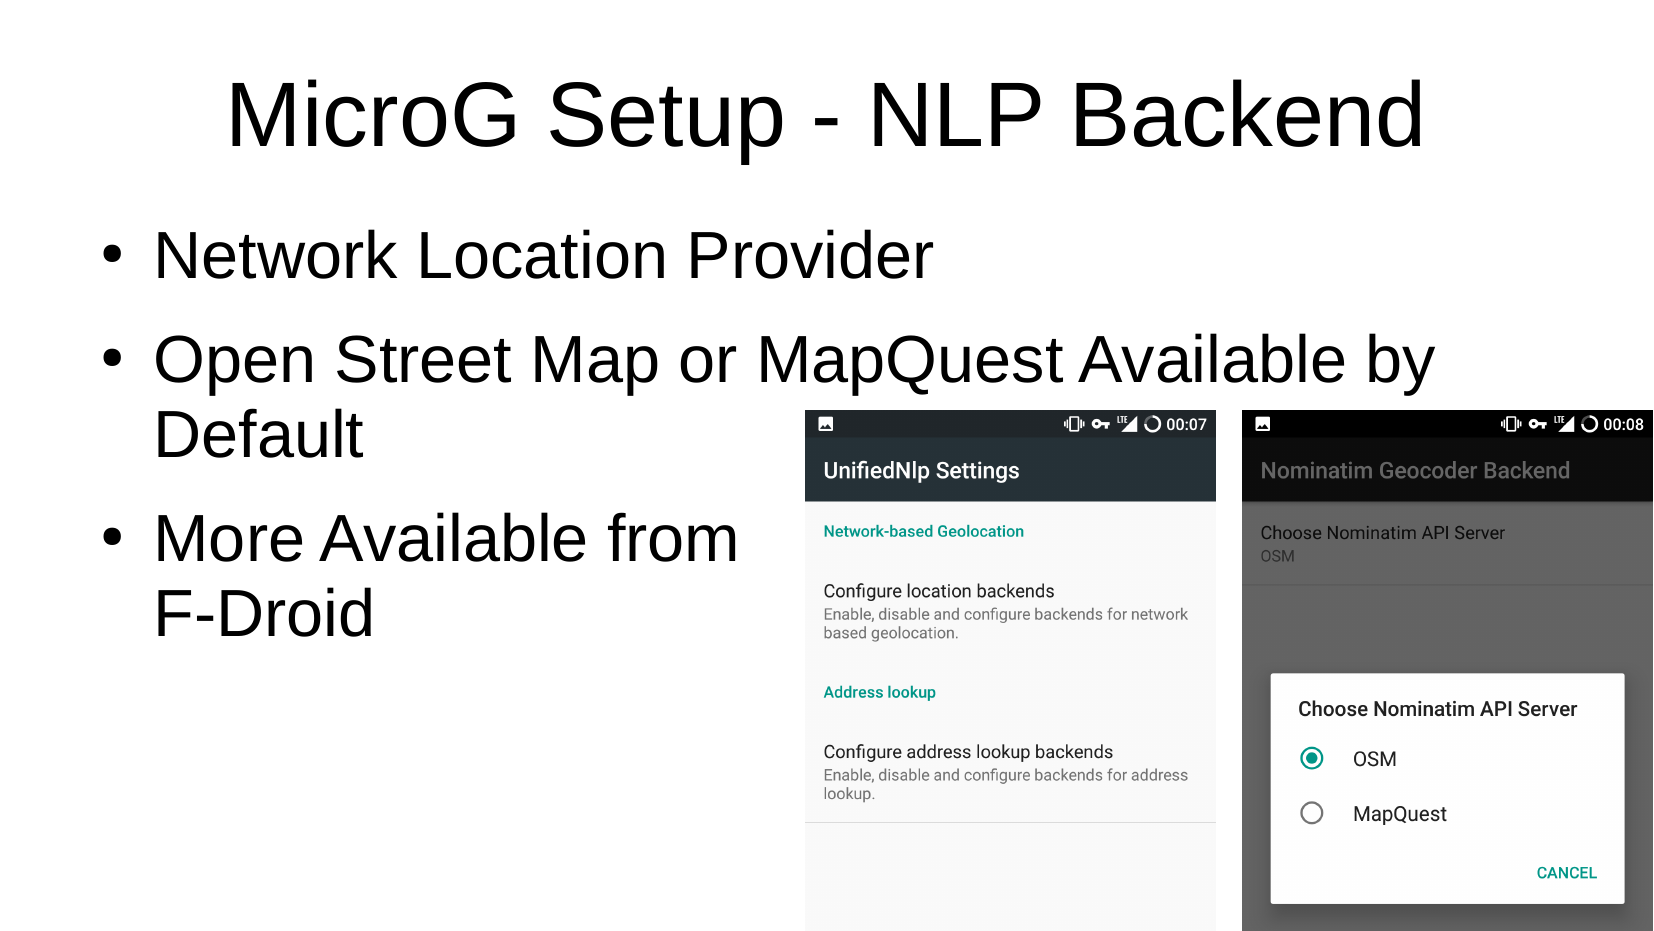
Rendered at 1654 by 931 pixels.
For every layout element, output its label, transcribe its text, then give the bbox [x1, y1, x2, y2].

title MicroG Setup - NLP Backend [82, 37, 1571, 193]
picture [805, 410, 1216, 931]
list Network Location Provider Open Street Map or MapQuest Available by Default More Available from F-Droid [82, 217, 1571, 758]
picture [1242, 410, 1653, 931]
